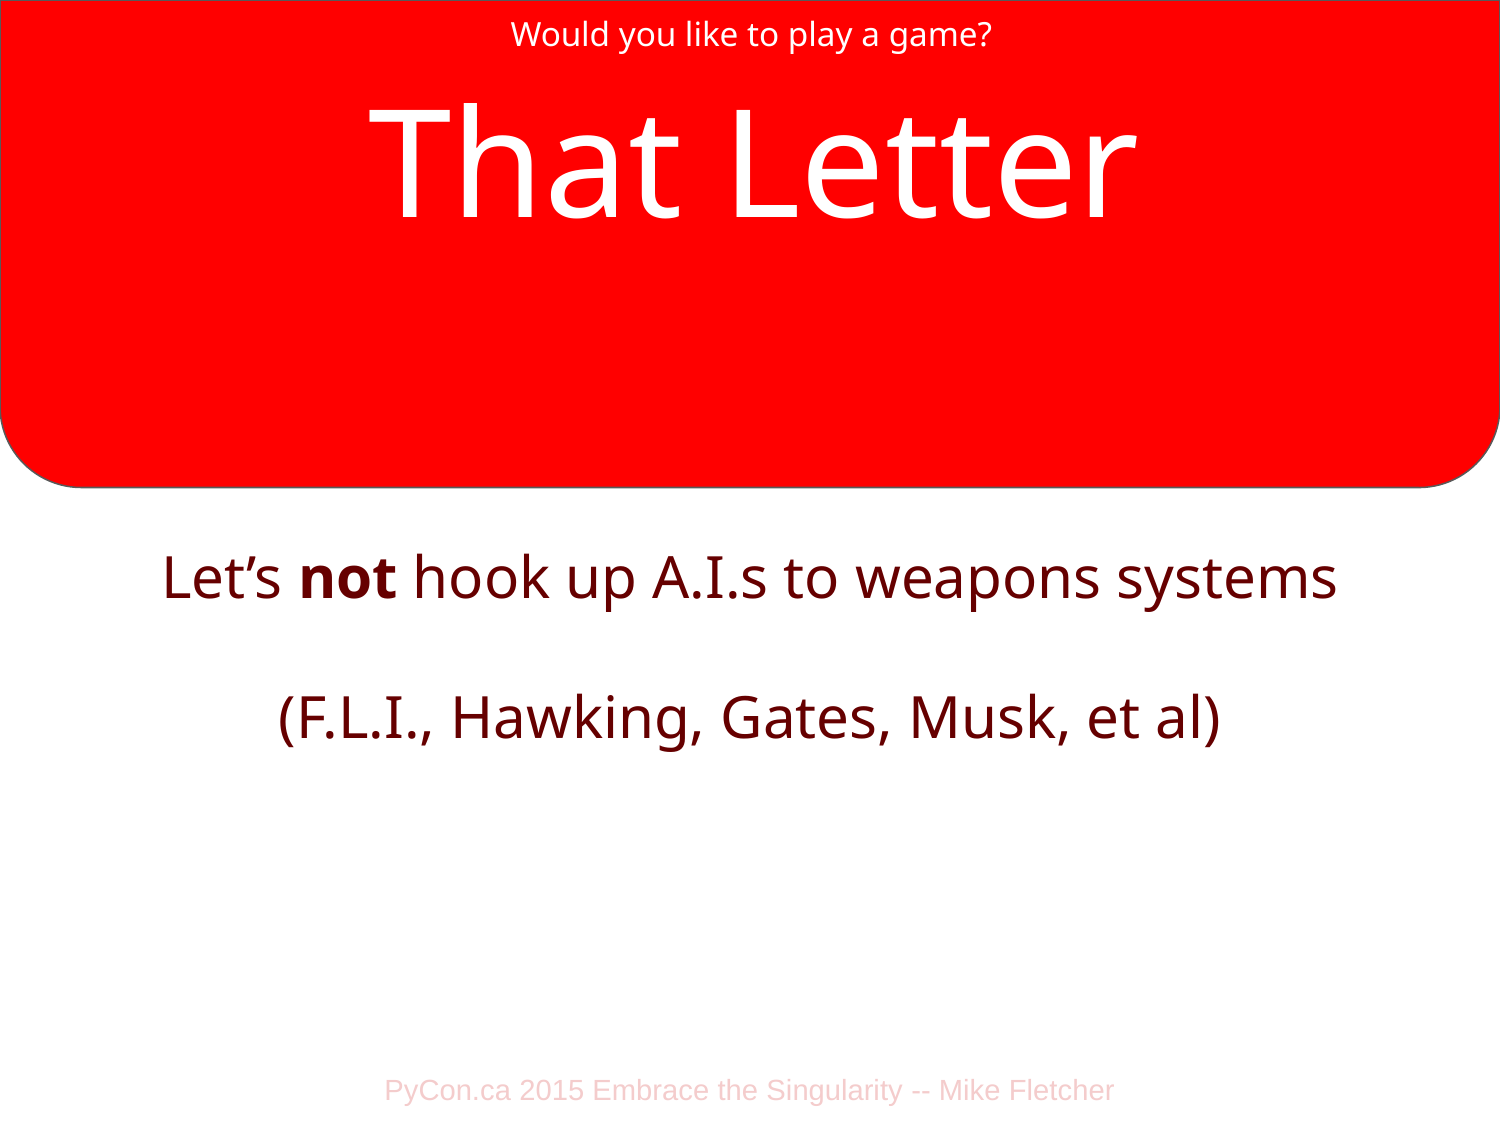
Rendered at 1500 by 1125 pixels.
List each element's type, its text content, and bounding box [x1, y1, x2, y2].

subtitle Let’s not hook up A.I.s to weapons systems (F.L.I., Hawking, Gates, Musk, et al) [0, 525, 1500, 1107]
subtitle Would you like to play a game? [1, 0, 1500, 65]
title That Letter [28, 65, 1480, 488]
